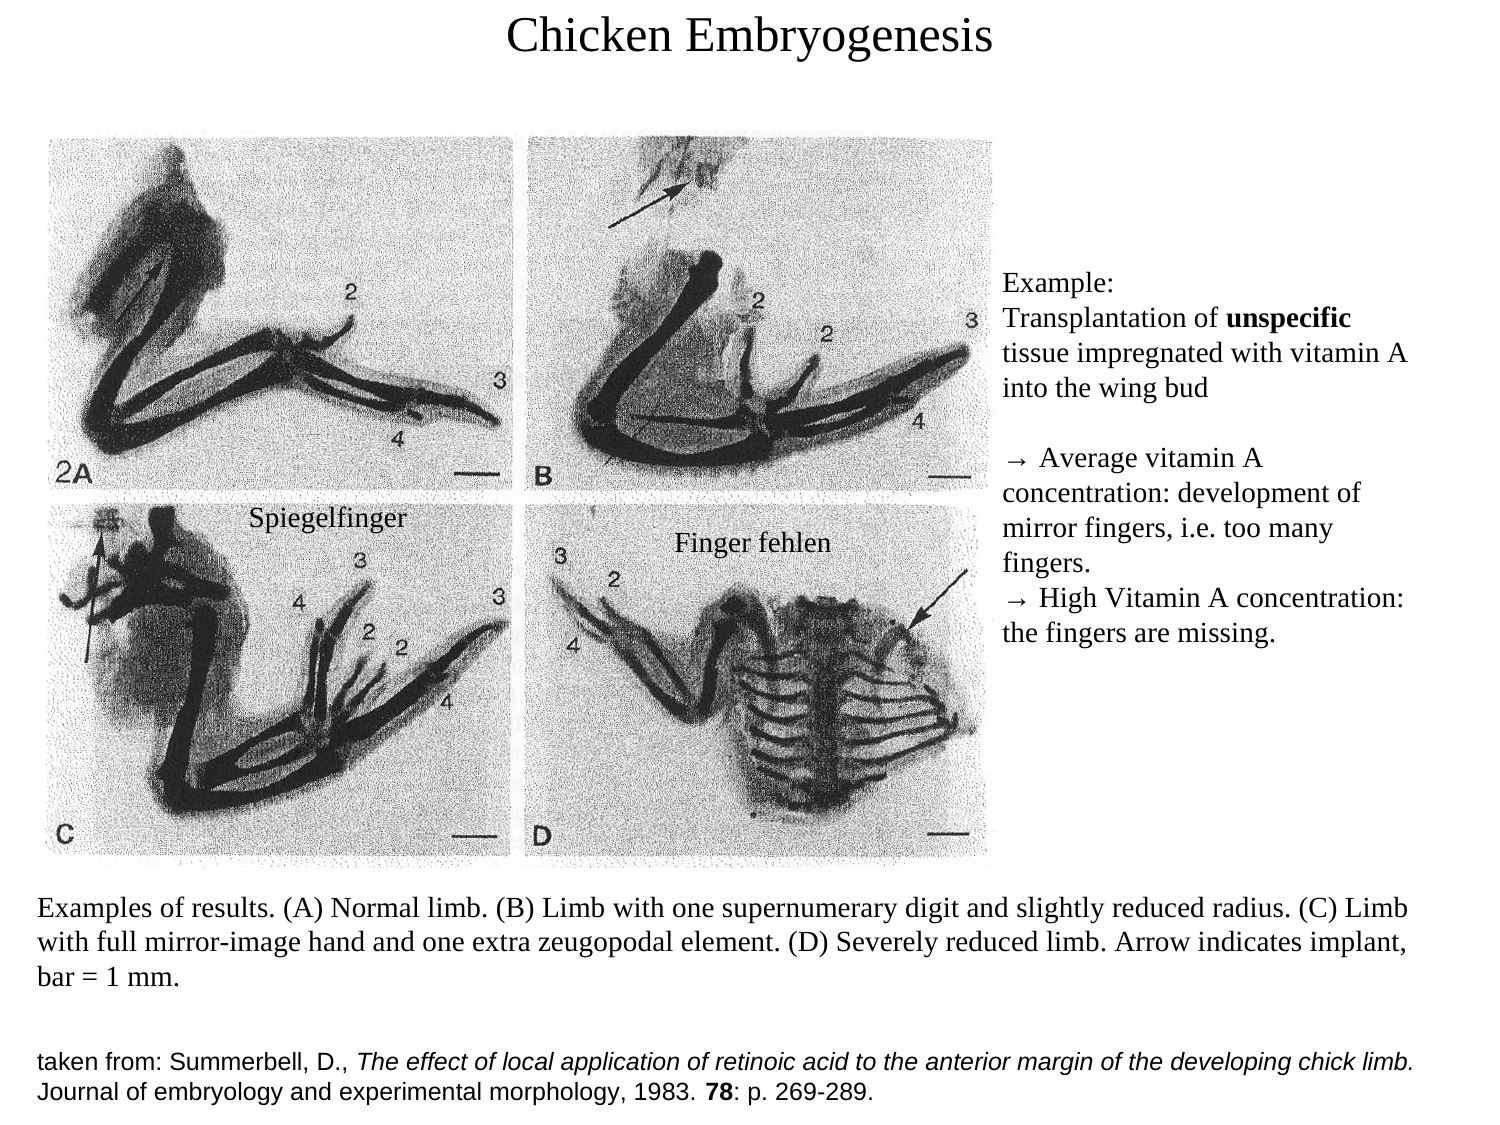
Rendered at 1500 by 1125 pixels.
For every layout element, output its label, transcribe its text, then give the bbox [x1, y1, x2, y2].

text_box Spiegelfinger [233, 491, 422, 542]
text_box Examples of results. (A) Normal limb. (B) Limb with one supernumerary digit and slightly reduced radius. (C) Limb with full mirror-image hand and one extra zeugopodal element. (D) Severely reduced limb. Arrow indicates implant, bar = 1 mm. [22, 880, 1463, 1001]
title Chicken Embryogenesis [112, 0, 1388, 70]
picture [37, 130, 1000, 868]
text_box Example: Transplantation of unspecific tissue impregnated with vitamin A into the wing bud → Average vitamin A concentration: development of mirror fingers, i.e. too many fingers. → High Vitamin A concentration: the fingers are missing. [987, 255, 1438, 656]
text_box Finger fehlen [659, 516, 847, 567]
text_box taken from: Summerbell, D., The effect of local application of retinoic acid to the anterior margin of the developing chick limb. Journal of embryology and experimental morphology, 1983. 78: p. 269-289. [22, 1037, 1500, 1113]
